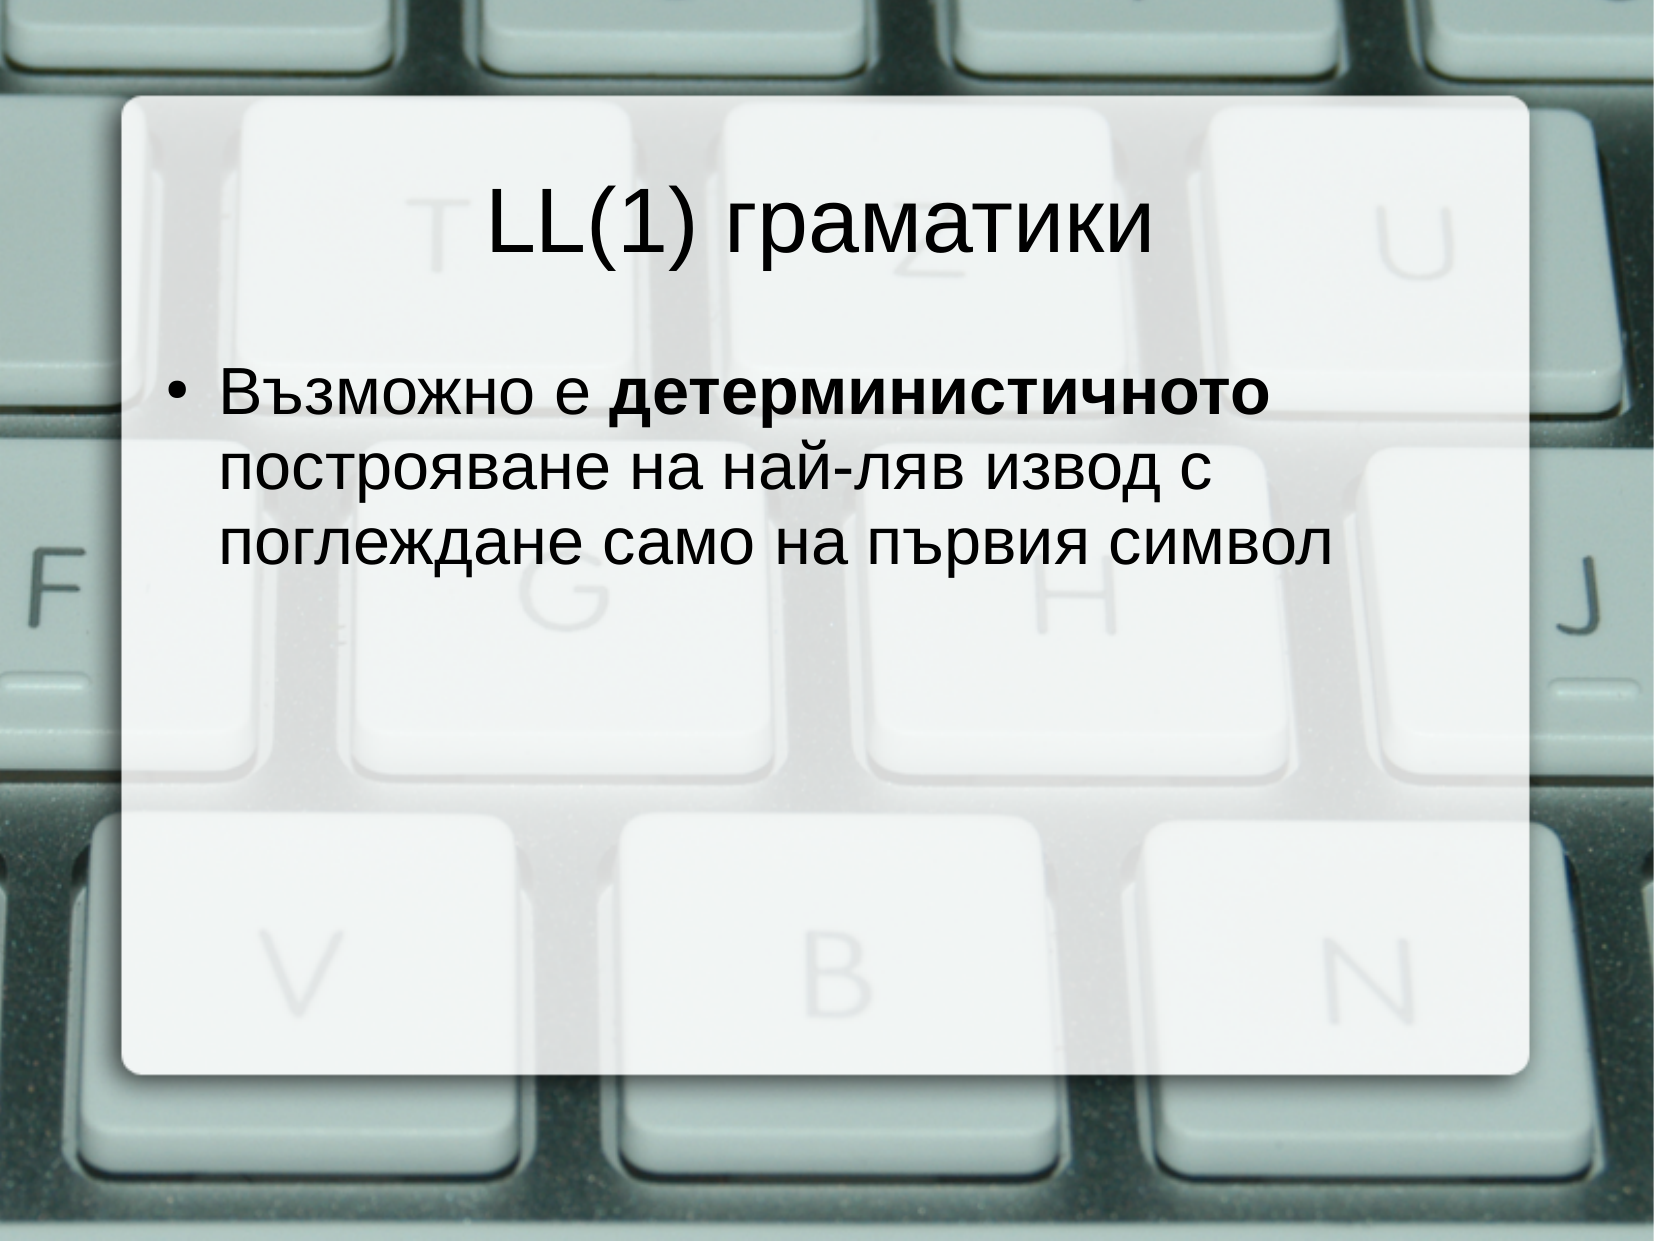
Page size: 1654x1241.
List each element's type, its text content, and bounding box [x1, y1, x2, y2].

title LL(1) граматики [135, 117, 1506, 325]
list Възможно е детерминистичното построяване на най-ляв извод с поглеждане само на първия символ [147, 354, 1506, 1074]
picture [0, 0, 1654, 1241]
